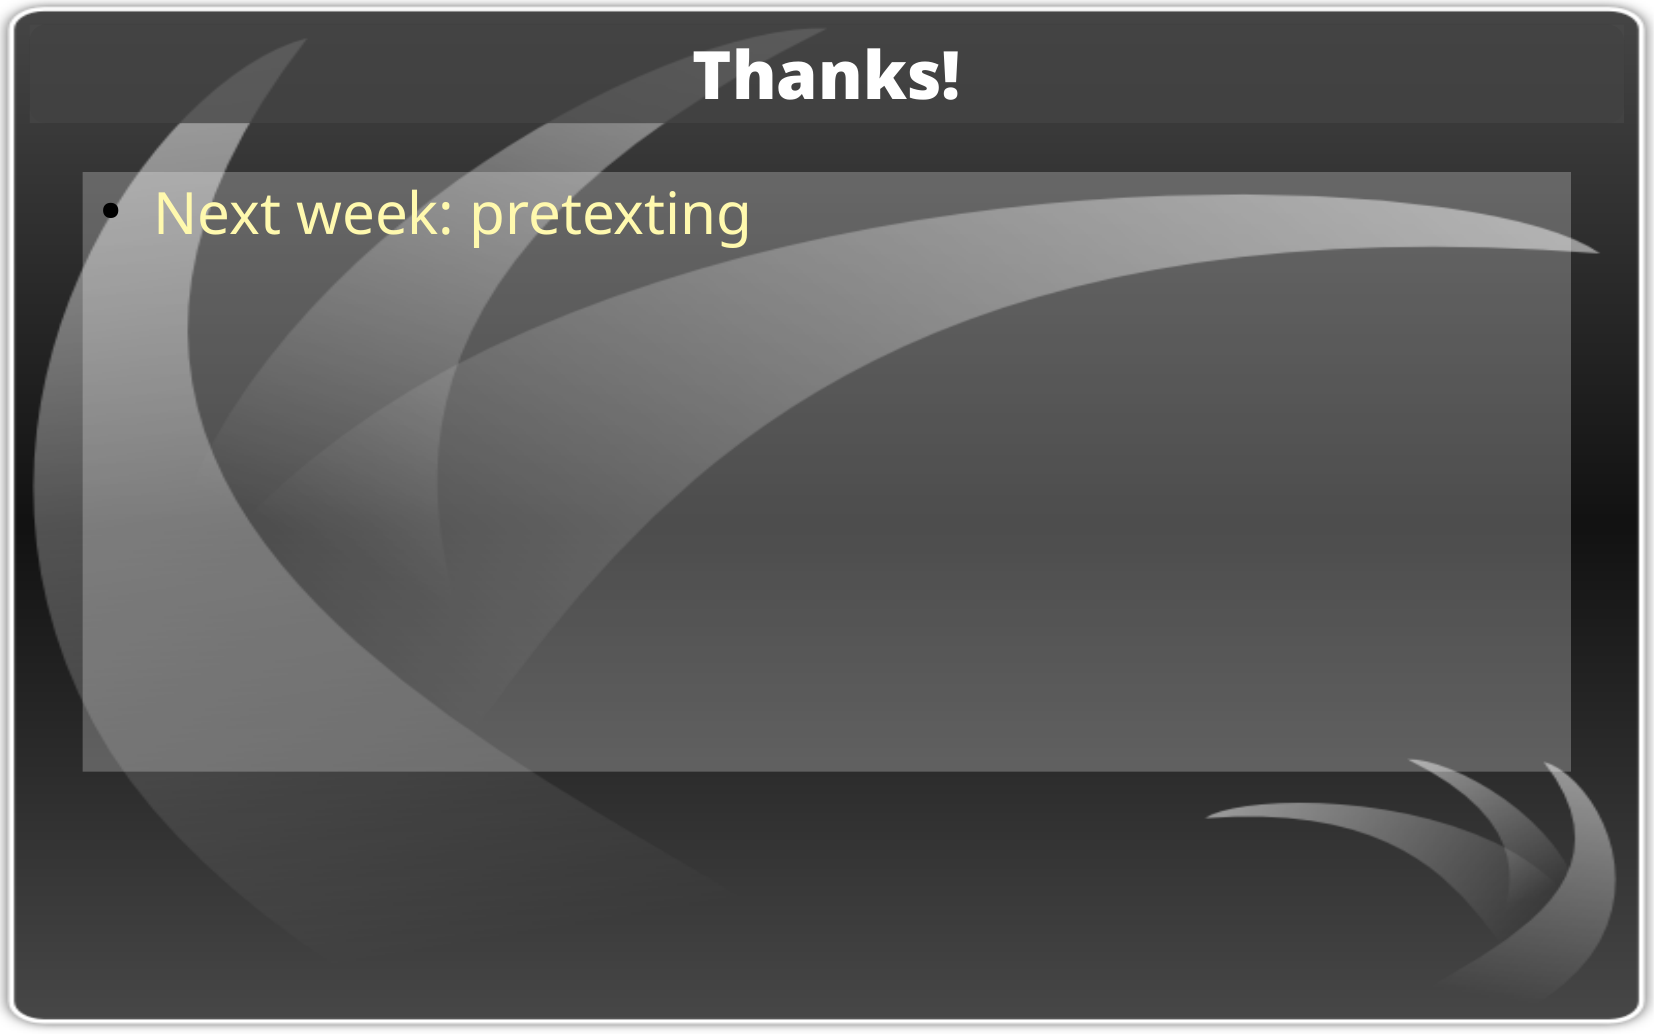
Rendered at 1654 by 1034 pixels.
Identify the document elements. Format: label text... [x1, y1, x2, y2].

title Thanks! [29, 24, 1625, 124]
picture [0, 0, 1654, 1034]
list Next week: pretexting [82, 172, 1571, 772]
